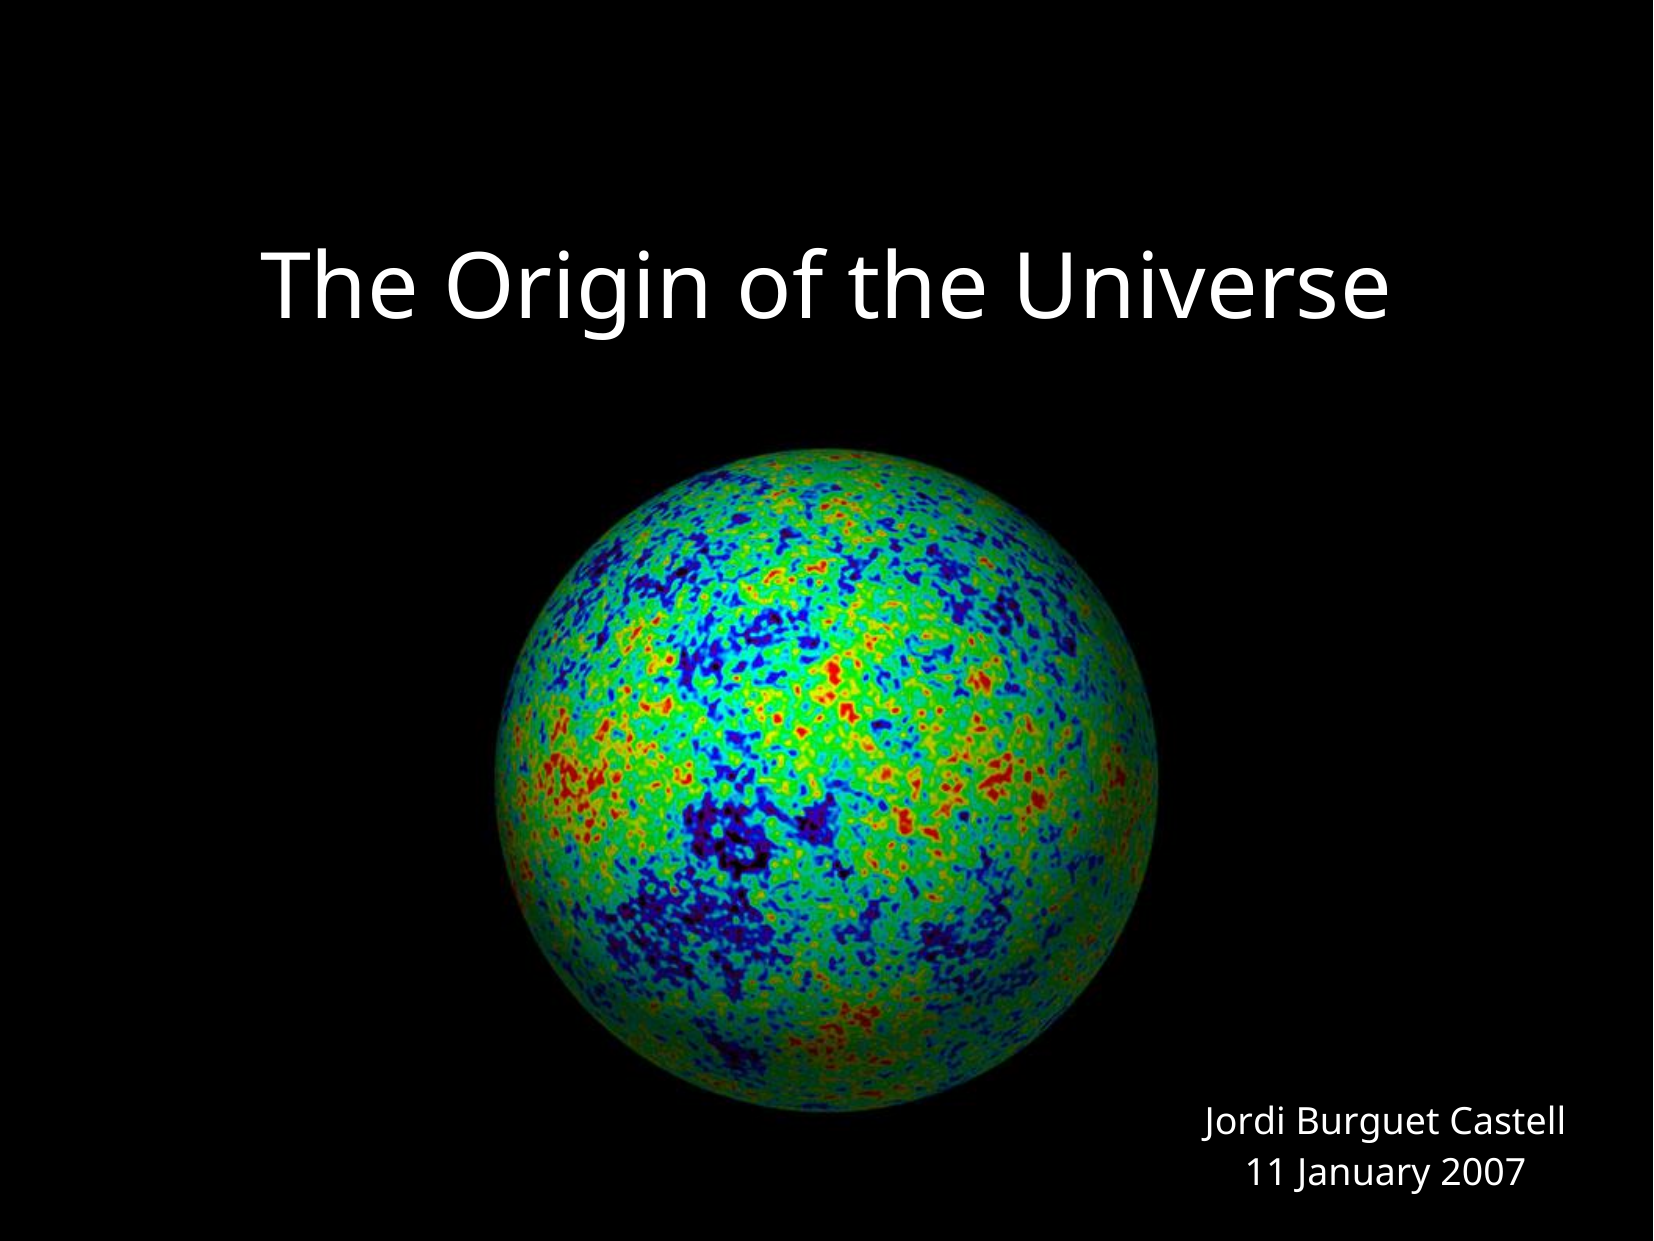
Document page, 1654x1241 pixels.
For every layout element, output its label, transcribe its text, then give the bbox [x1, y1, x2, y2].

title The Origin of the Universe [82, 186, 1571, 380]
picture [451, 405, 1202, 1156]
text_box Jordi Burguet Castell 11 January 2007 [1158, 1087, 1613, 1220]
